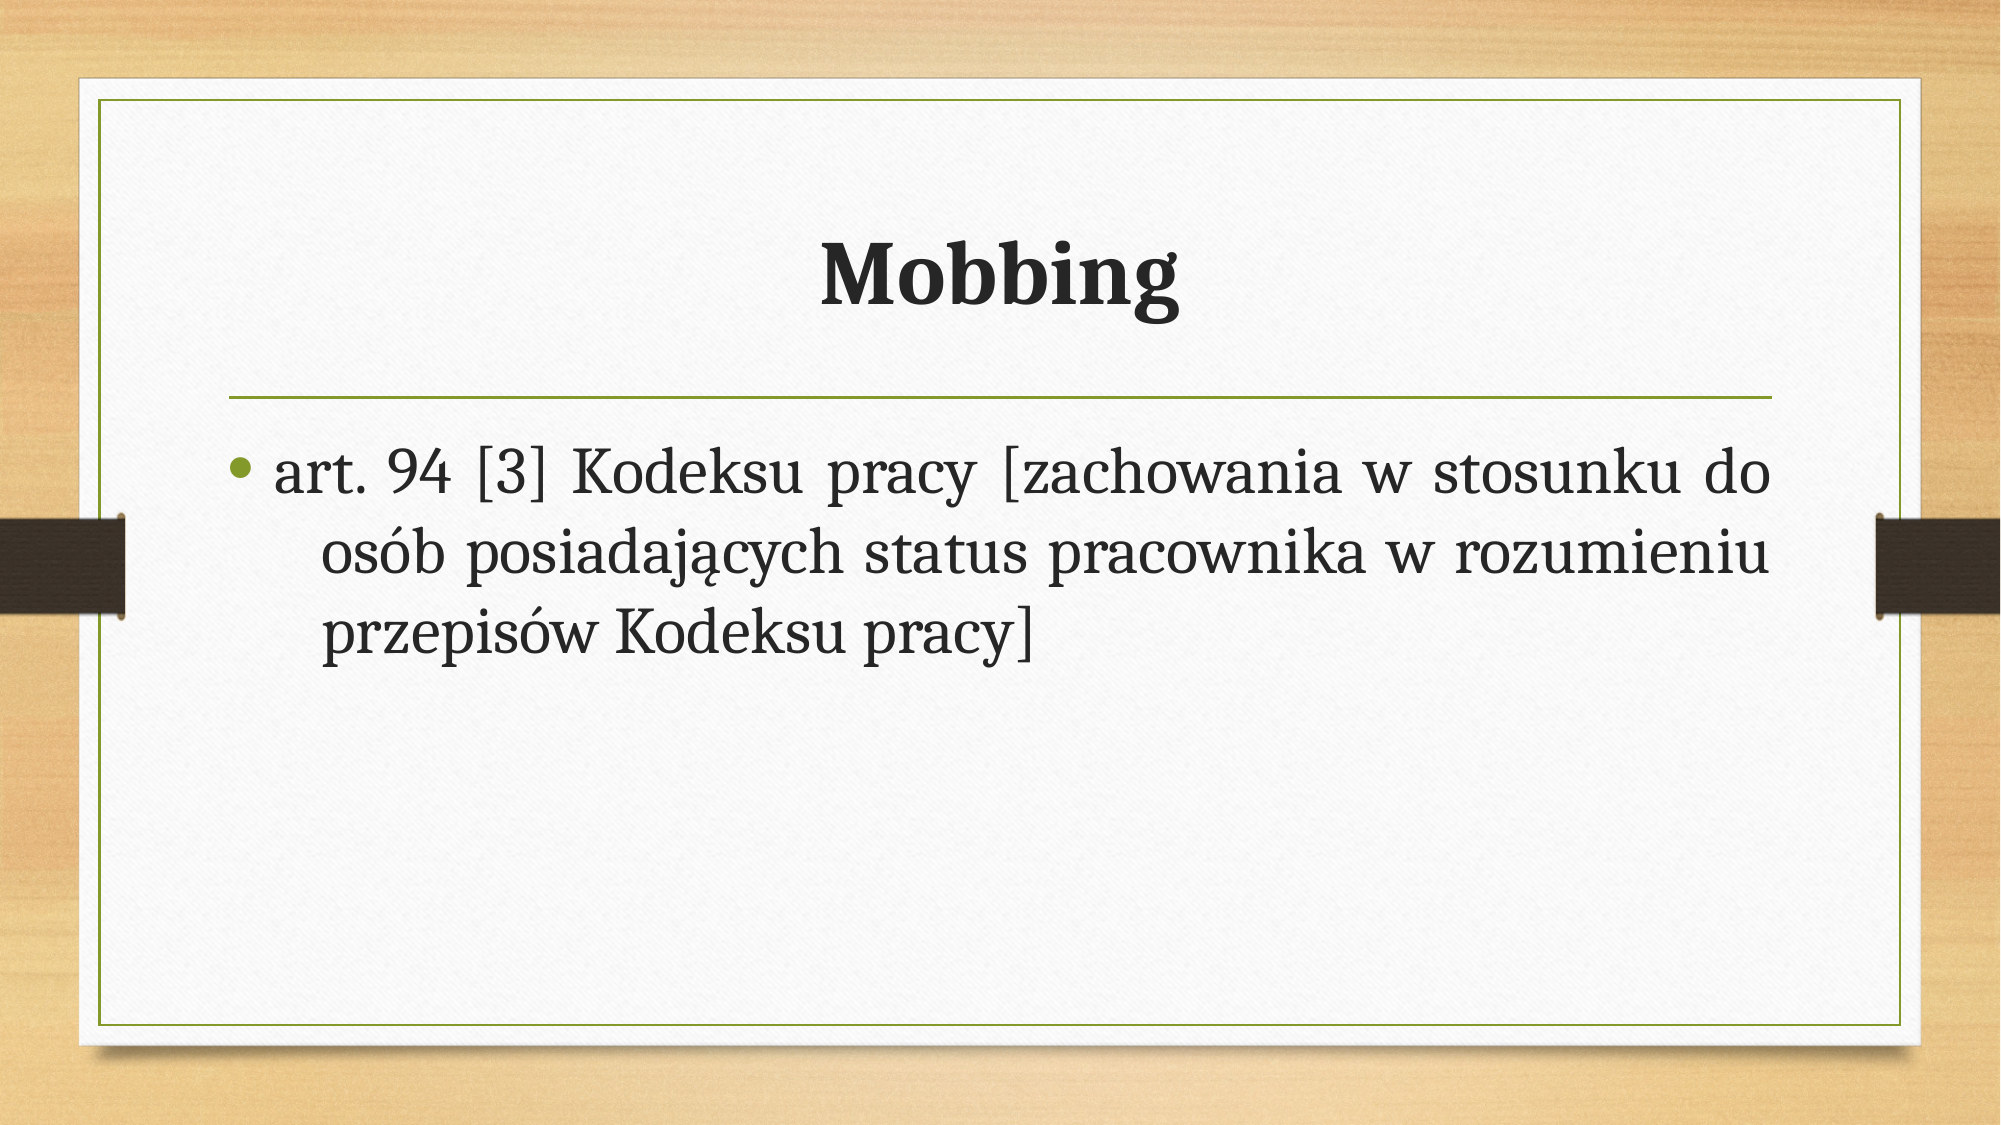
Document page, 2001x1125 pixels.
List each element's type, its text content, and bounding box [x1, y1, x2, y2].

list art. 94 [3] Kodeksu pracy [zachowania w stosunku do osób posiadających status pracownika w rozumieniu przepisów Kodeksu pracy] [212, 419, 1788, 964]
title Mobbing [212, 161, 1788, 376]
